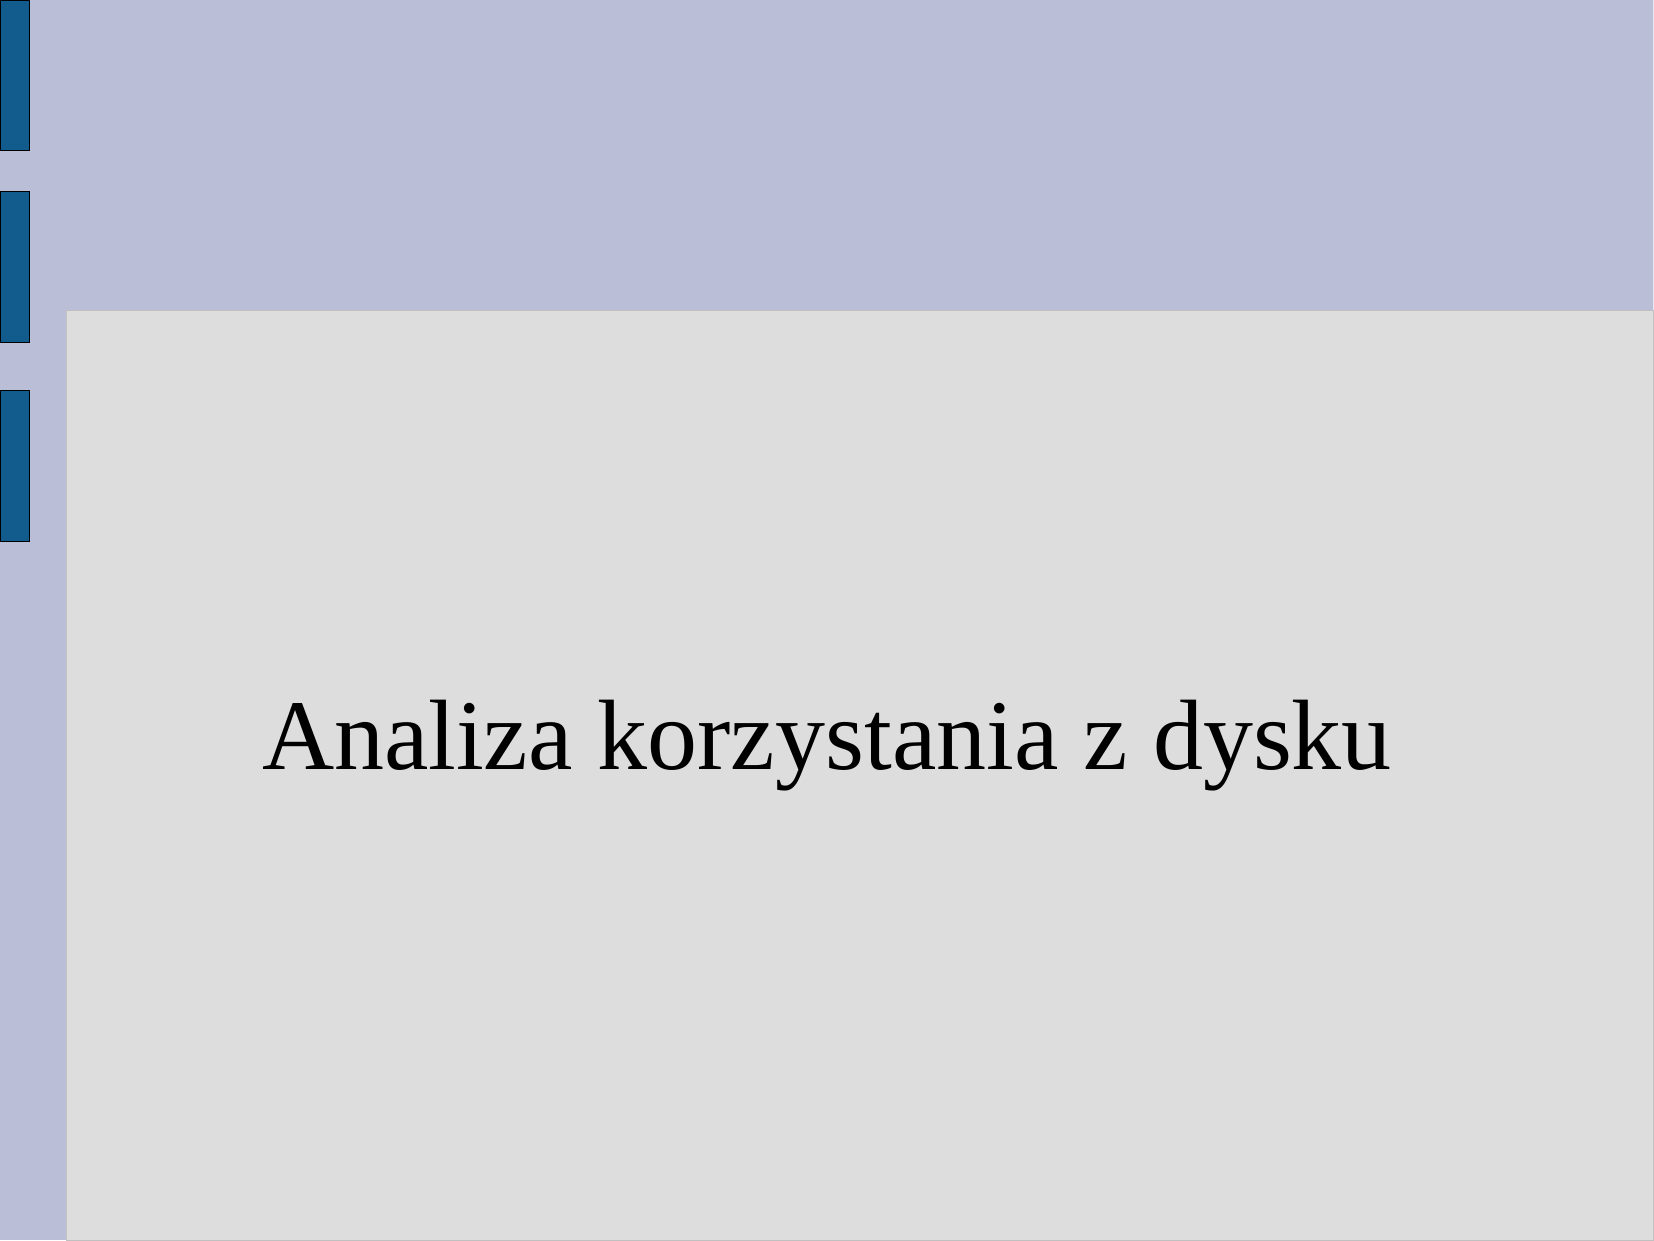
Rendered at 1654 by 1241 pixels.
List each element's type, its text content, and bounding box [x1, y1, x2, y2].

subtitle Analiza korzystania z dysku [121, 344, 1534, 1127]
